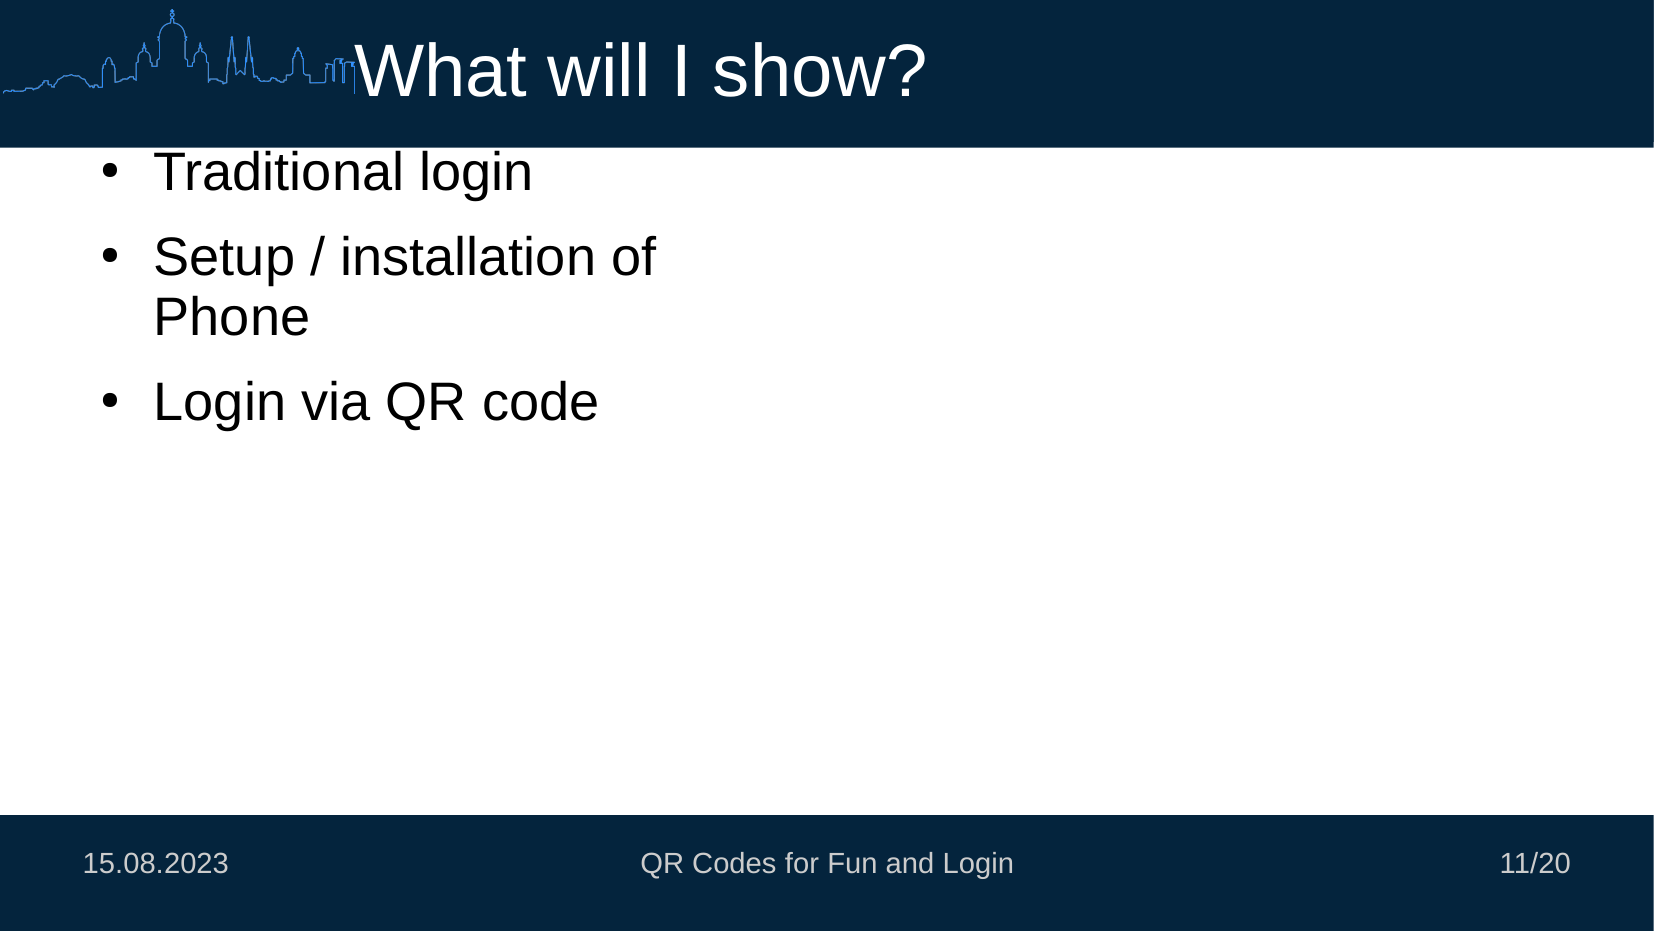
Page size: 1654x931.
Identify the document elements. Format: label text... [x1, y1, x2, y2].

title What will I show? [354, 5, 1654, 136]
picture [3, 9, 354, 94]
list Traditional login Setup / installation of Phone Login via QR code [82, 141, 809, 815]
